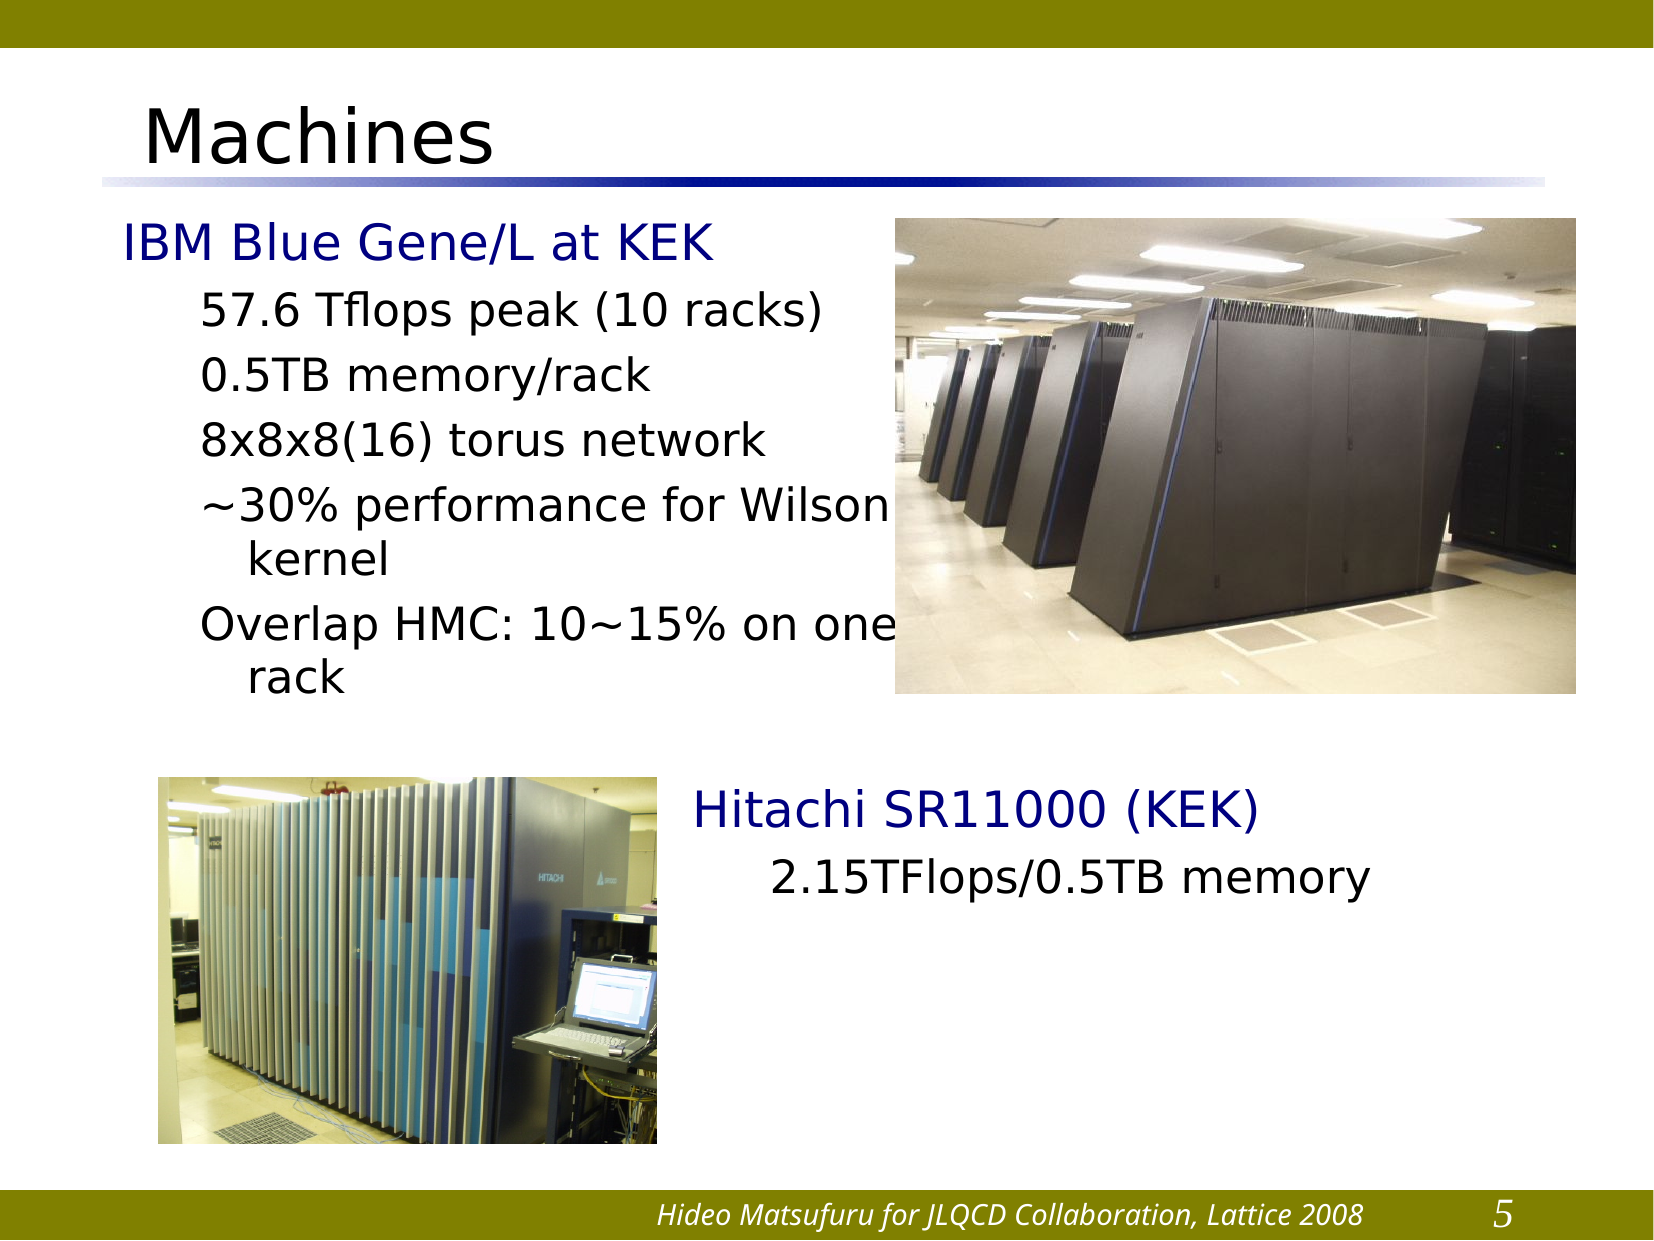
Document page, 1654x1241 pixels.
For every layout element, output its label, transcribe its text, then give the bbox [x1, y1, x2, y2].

title Machines [142, 88, 1246, 187]
list Hitachi SR11000 (KEK) 2.15TFlops/0.5TB memory [675, 781, 1511, 969]
picture [895, 218, 1576, 694]
picture [158, 777, 657, 1144]
picture [1246, 177, 1545, 187]
picture [102, 177, 142, 187]
list IBM Blue Gene/L at KEK 57.6 Tflops peak (10 racks) 0.5TB memory/rack 8x8x8(16) torus network ~30% performance for Wilson kernel Overlap HMC: 10~15% on one rack [105, 214, 926, 705]
